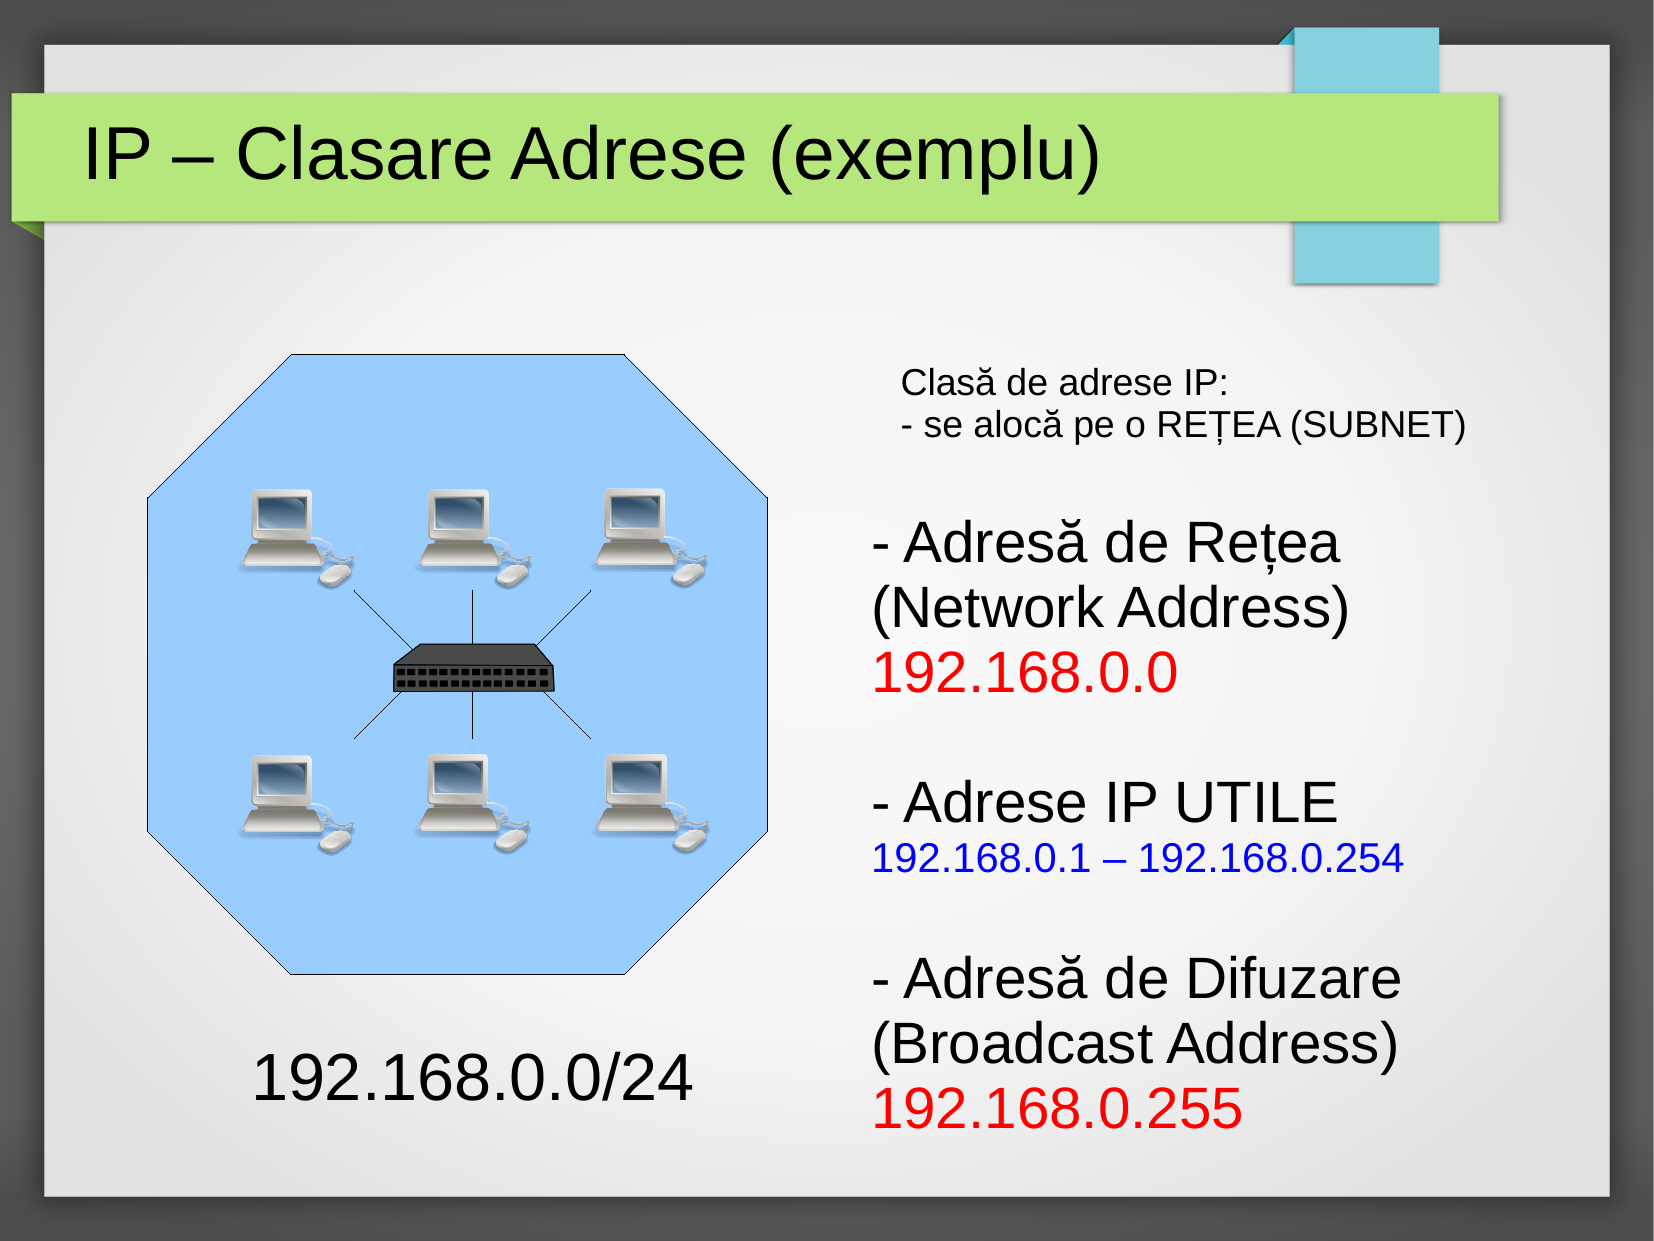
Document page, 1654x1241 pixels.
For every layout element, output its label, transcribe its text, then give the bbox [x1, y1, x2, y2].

title IP – Clasare Adrese (exemplu) [82, 94, 1264, 213]
text_box [147, 354, 768, 975]
picture [0, 0, 1654, 1241]
text_box - Adresă de Rețea (Network Address) 192.168.0.0 - Adrese IP UTILE 192.168.0.1 – 192.168.0.254 - Adresă de Difuzare (Broadcast Address) 192.168.0.255 [856, 501, 1506, 1152]
text_box 192.168.0.0/24 [236, 1032, 856, 1123]
text_box Clasă de adrese IP: - se alocă pe o REȚEA (SUBNET) [885, 354, 1536, 454]
